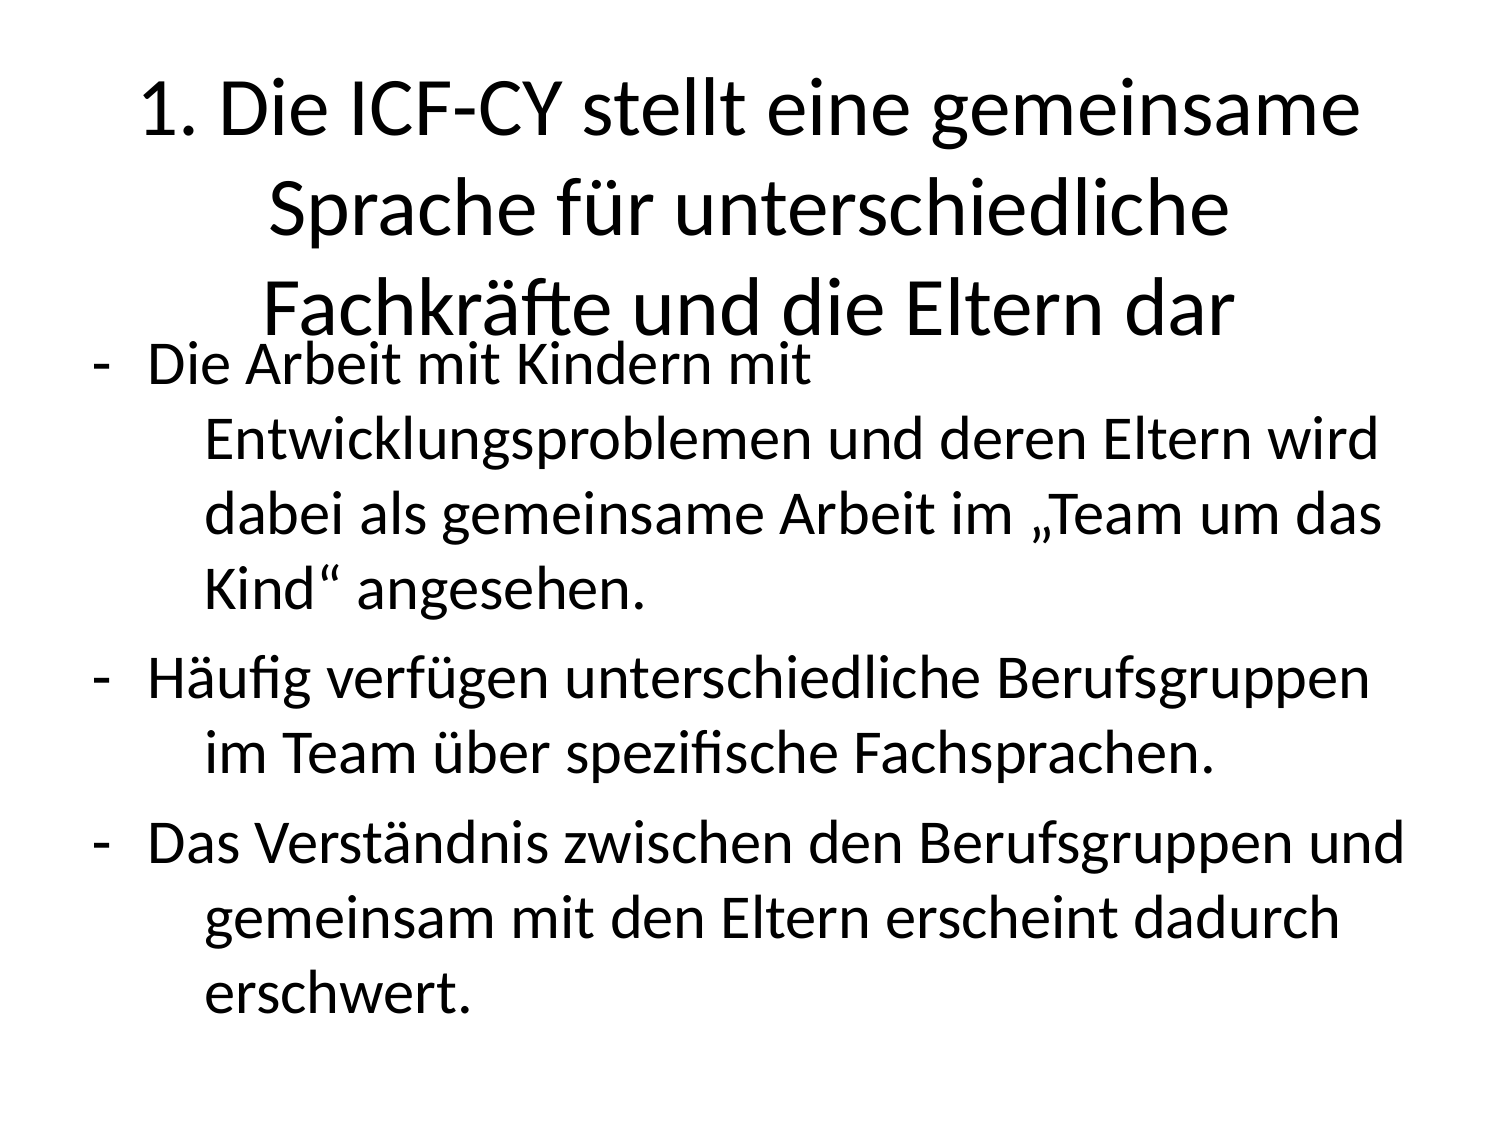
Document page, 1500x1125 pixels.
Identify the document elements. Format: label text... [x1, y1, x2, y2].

list Die Arbeit mit Kindern mit Entwicklungsproblemen und deren Eltern wird dabei als gemeinsame Arbeit im „Team um das Kind“ angesehen. Häufig verfügen unterschiedliche Berufsgruppen im Team über spezifische Fachsprachen. Das Verständnis zwischen den Berufsgruppen und gemeinsam mit den Eltern erscheint dadurch erschwert. [76, 314, 1427, 1057]
title 1. Die ICF-CY stellt eine gemeinsame Sprache für unterschiedliche Fachkräfte und die Eltern dar [75, 45, 1426, 233]
